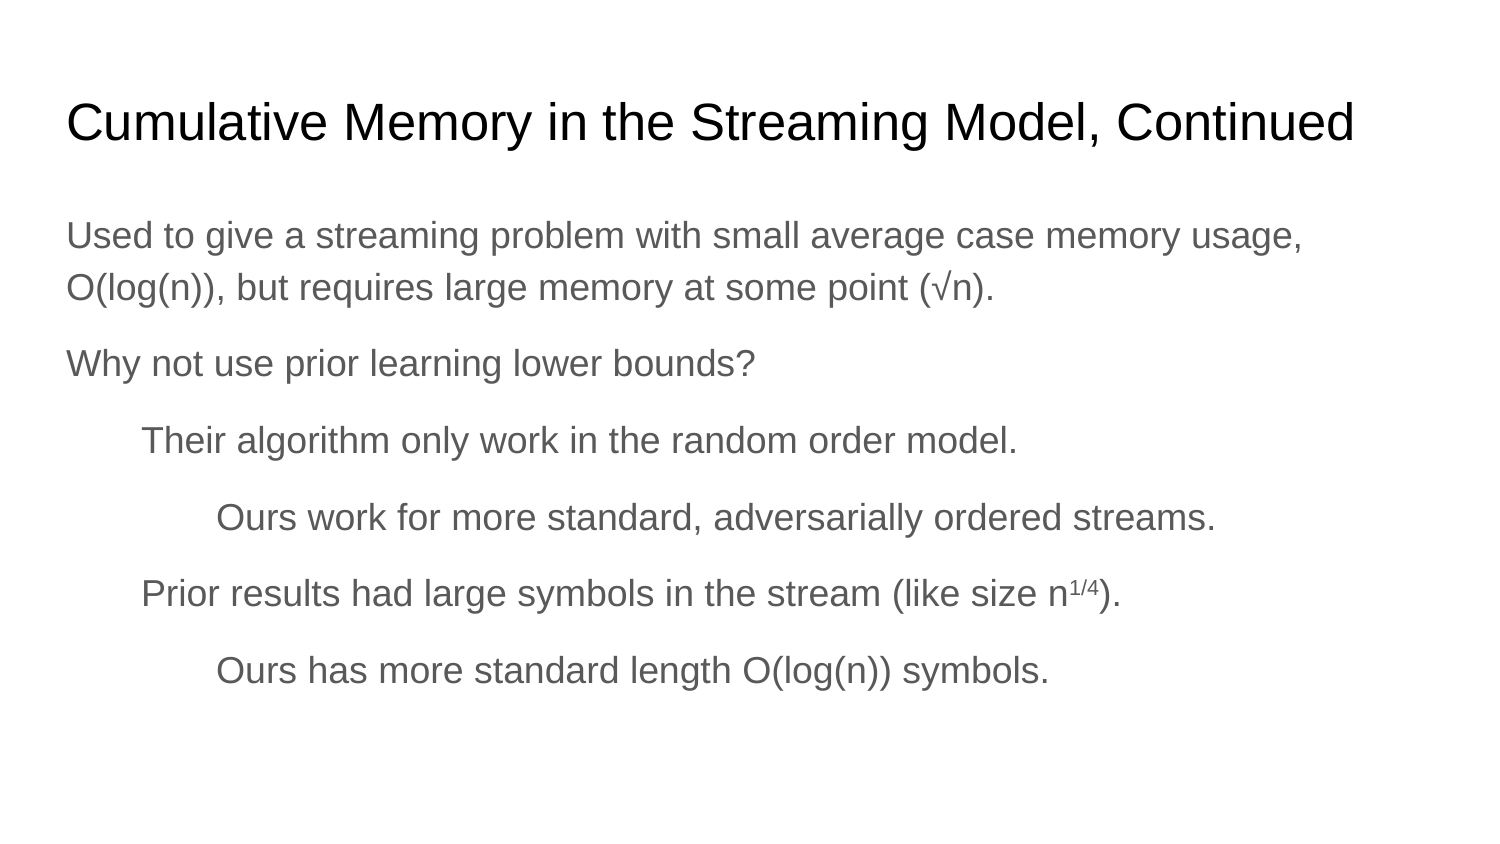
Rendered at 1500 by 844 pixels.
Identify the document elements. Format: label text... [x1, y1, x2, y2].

list Used to give a streaming problem with small average case memory usage, O(log(n)), but requires large memory at some point (√n). Why not use prior learning lower bounds? Their algorithm only work in the random order model. Ours work for more standard, adversarially ordered streams. Prior results had large symbols in the stream (like size n1/4). Ours has more standard length O(log(n)) symbols. [51, 189, 1449, 750]
title Cumulative Memory in the Streaming Model, Continued [51, 72, 1449, 167]
